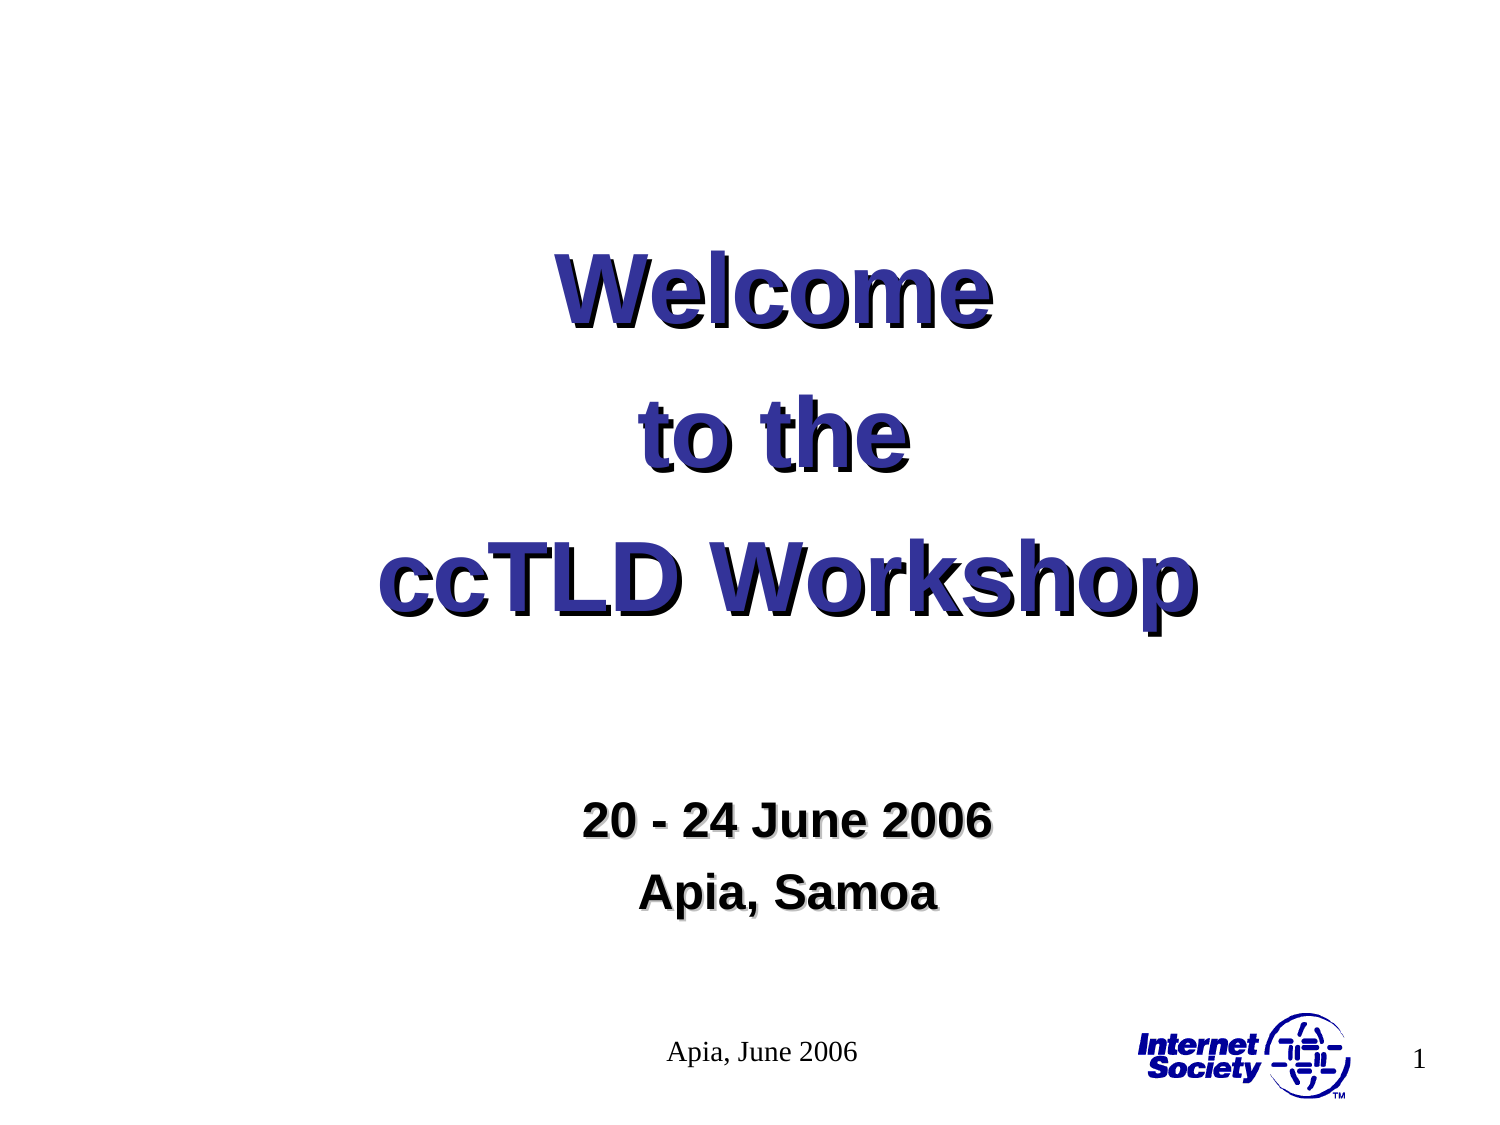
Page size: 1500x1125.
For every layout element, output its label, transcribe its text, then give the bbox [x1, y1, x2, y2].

picture [1137, 1012, 1351, 1099]
text_box Apia, June 2006 [512, 1025, 1013, 1101]
text_box [200, 662, 1251, 951]
title Welcome to the ccTLD Workshop 20 - 24 June 2006 Apia, Samoa [200, 48, 1375, 927]
